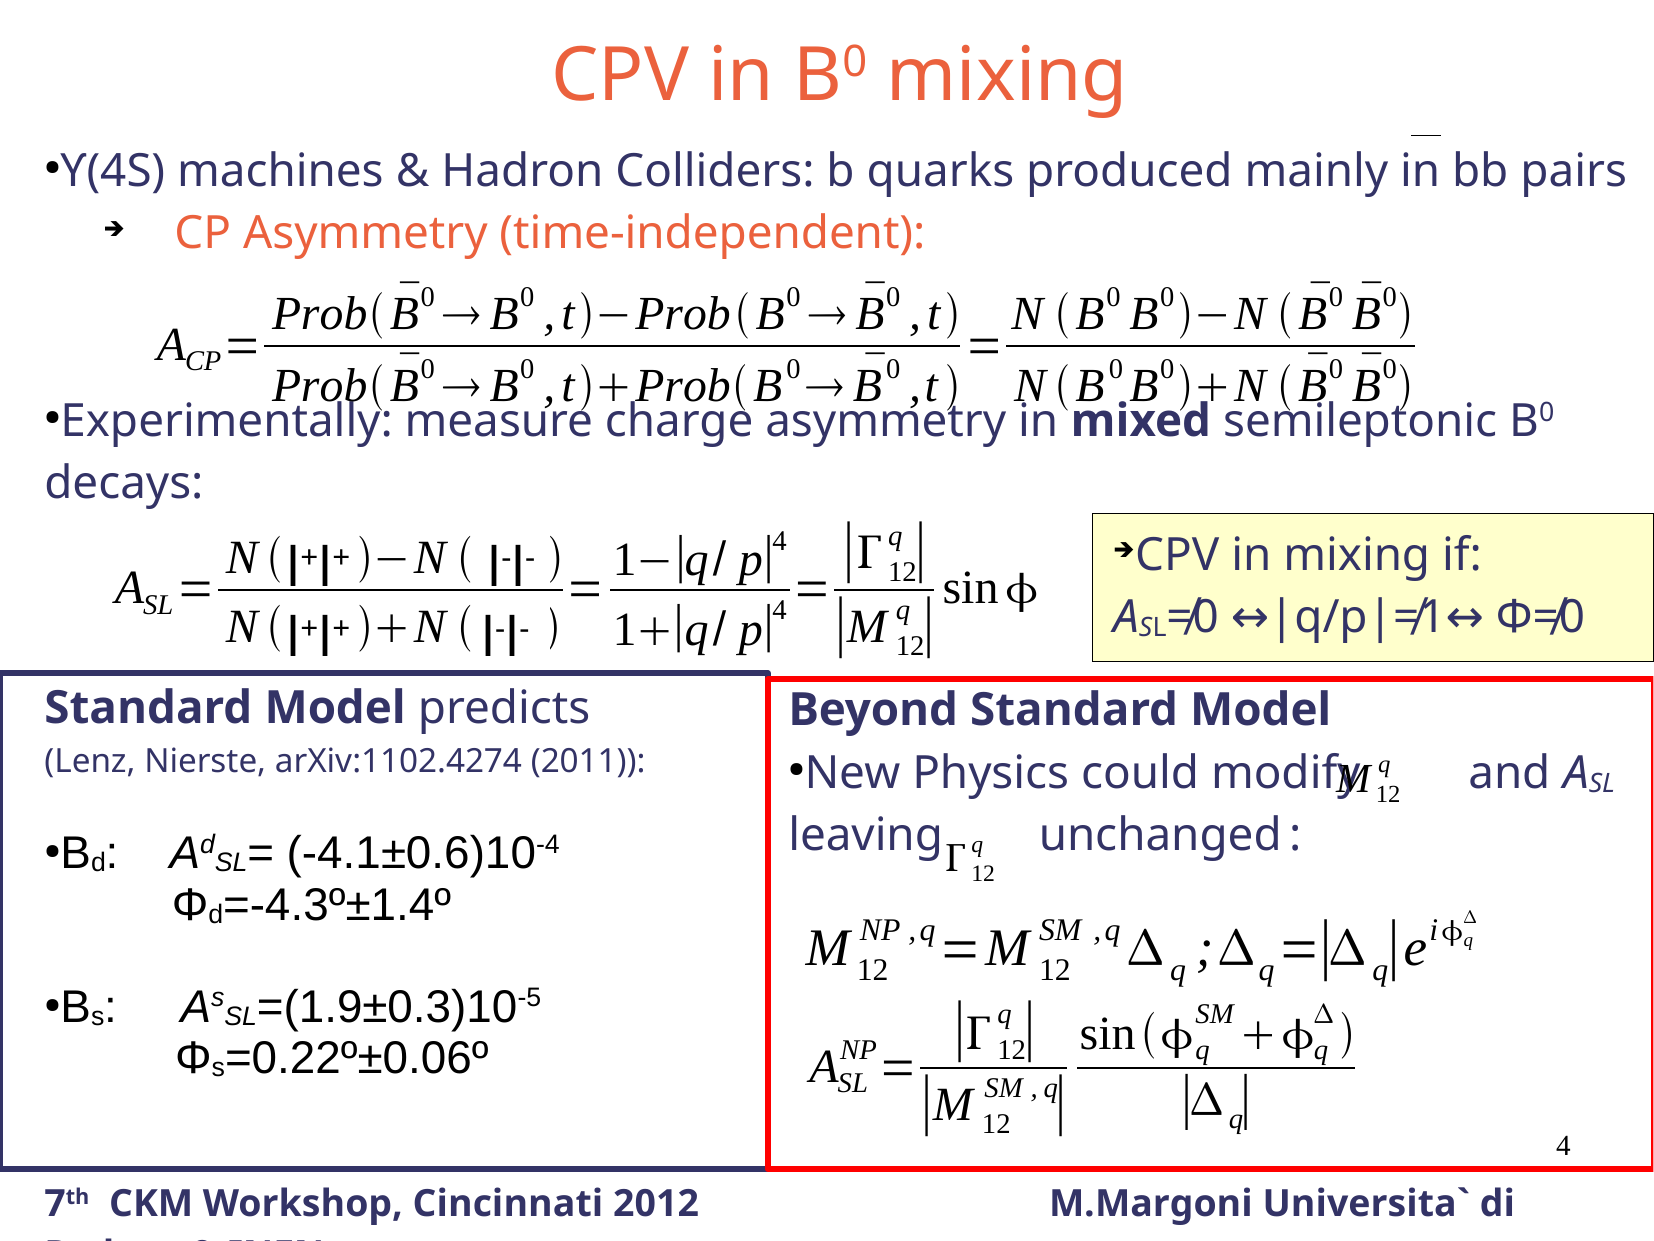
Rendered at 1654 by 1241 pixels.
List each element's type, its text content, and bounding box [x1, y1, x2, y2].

text_box l+l+ [271, 591, 390, 676]
chart [139, 278, 1430, 414]
text_box Beyond Standard Model New Physics could modify and ASL leaving unchanged : [773, 669, 1098, 676]
text_box Standard Model predicts (Lenz, Nierste, arXiv:1102.4274 (2011)): Bd: AdSL= (-4.1±0.6)10-4 Φd=-4.3º±1.4º Bs: AsSL=(1.9±0.3)10-5 Φs=0.22º±0.06º [585, 666, 1098, 676]
text_box Beyond Standard Model New Physics could modify and ASL leaving unchanged : [773, 682, 1648, 1132]
text_box [1092, 513, 1098, 662]
text_box l-l- [472, 520, 591, 605]
chart [788, 906, 1492, 987]
text_box CPV in mixing if: ASL≠0 ↔|q/p|≠1↔ Φ≠0 [1098, 513, 1654, 678]
text_box Standard Model predicts (Lenz, Nierste, arXiv:1102.4274 (2011)): Bd: AdSL= (-4.1±0.6)10-4 Φd=-4.3º±1.4º Bs: AsSL=(1.9±0.3)10-5 Φs=0.22º±0.06º [29, 676, 765, 1166]
title CPV in B0 mixing [82, 0, 1571, 167]
chart [96, 519, 1052, 661]
chart [933, 830, 1004, 886]
text_box Standard Model predicts (Lenz, Nierste, arXiv:1102.4274 (2011)): Bd: AdSL= (-4.1±0.6)10-4 Φd=-4.3º±1.4º Bs: AsSL=(1.9±0.3)10-5 Φs=0.22º±0.06º [771, 682, 1595, 1166]
text_box 7th CKM Workshop, Cincinnati 2012 M.Margoni Universita` di Padova & INFN [29, 1172, 1625, 1241]
text_box ϒ(4S) machines & Hadron Colliders: b quarks produced mainly in bb pairs CP Asymmetry (time-independent): Experimentally: measure charge asymmetry in mixed semileptonic B0 decays: [29, 129, 1654, 571]
text_box l-l- [466, 591, 585, 676]
chart [1322, 750, 1412, 808]
chart [791, 998, 1369, 1140]
text_box l+l+ [271, 520, 390, 591]
